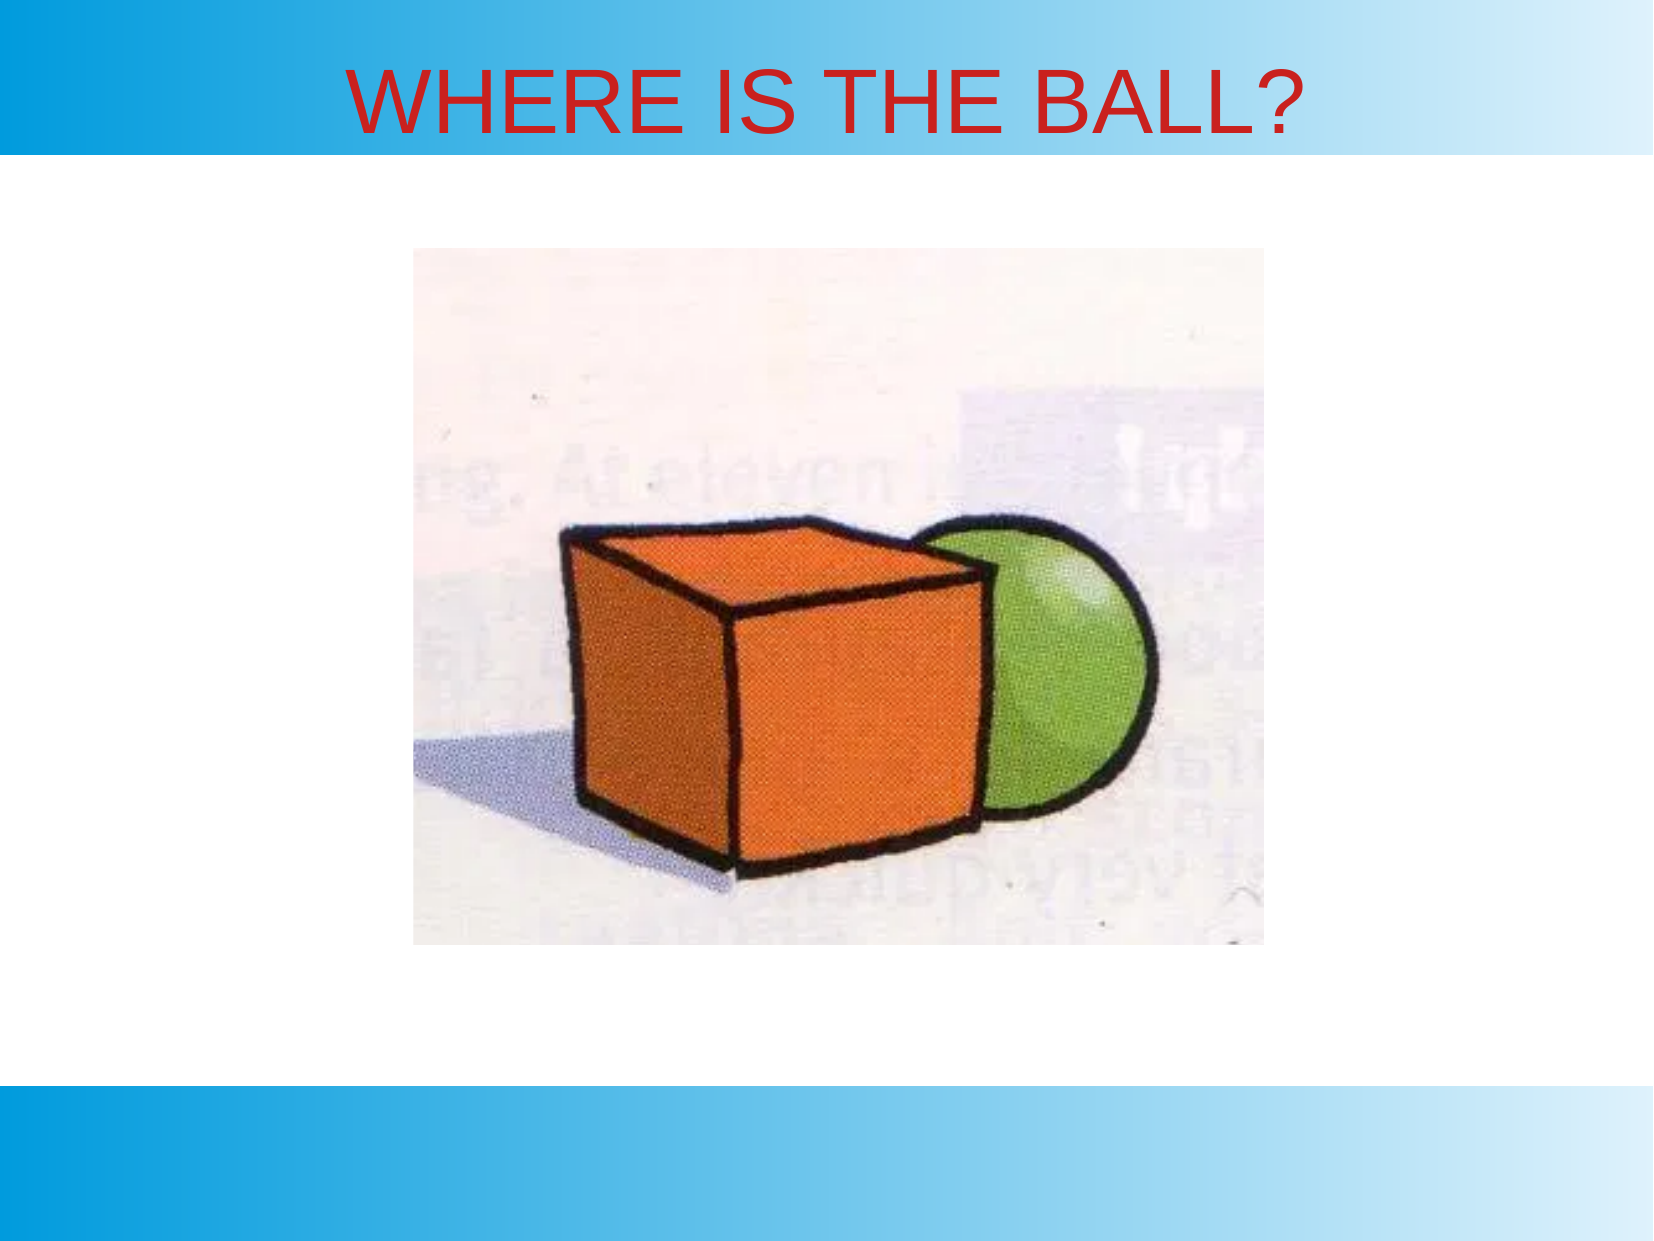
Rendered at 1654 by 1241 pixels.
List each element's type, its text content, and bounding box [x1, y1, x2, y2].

picture [413, 248, 1264, 945]
title WHERE IS THE BALL? [82, 49, 1571, 155]
